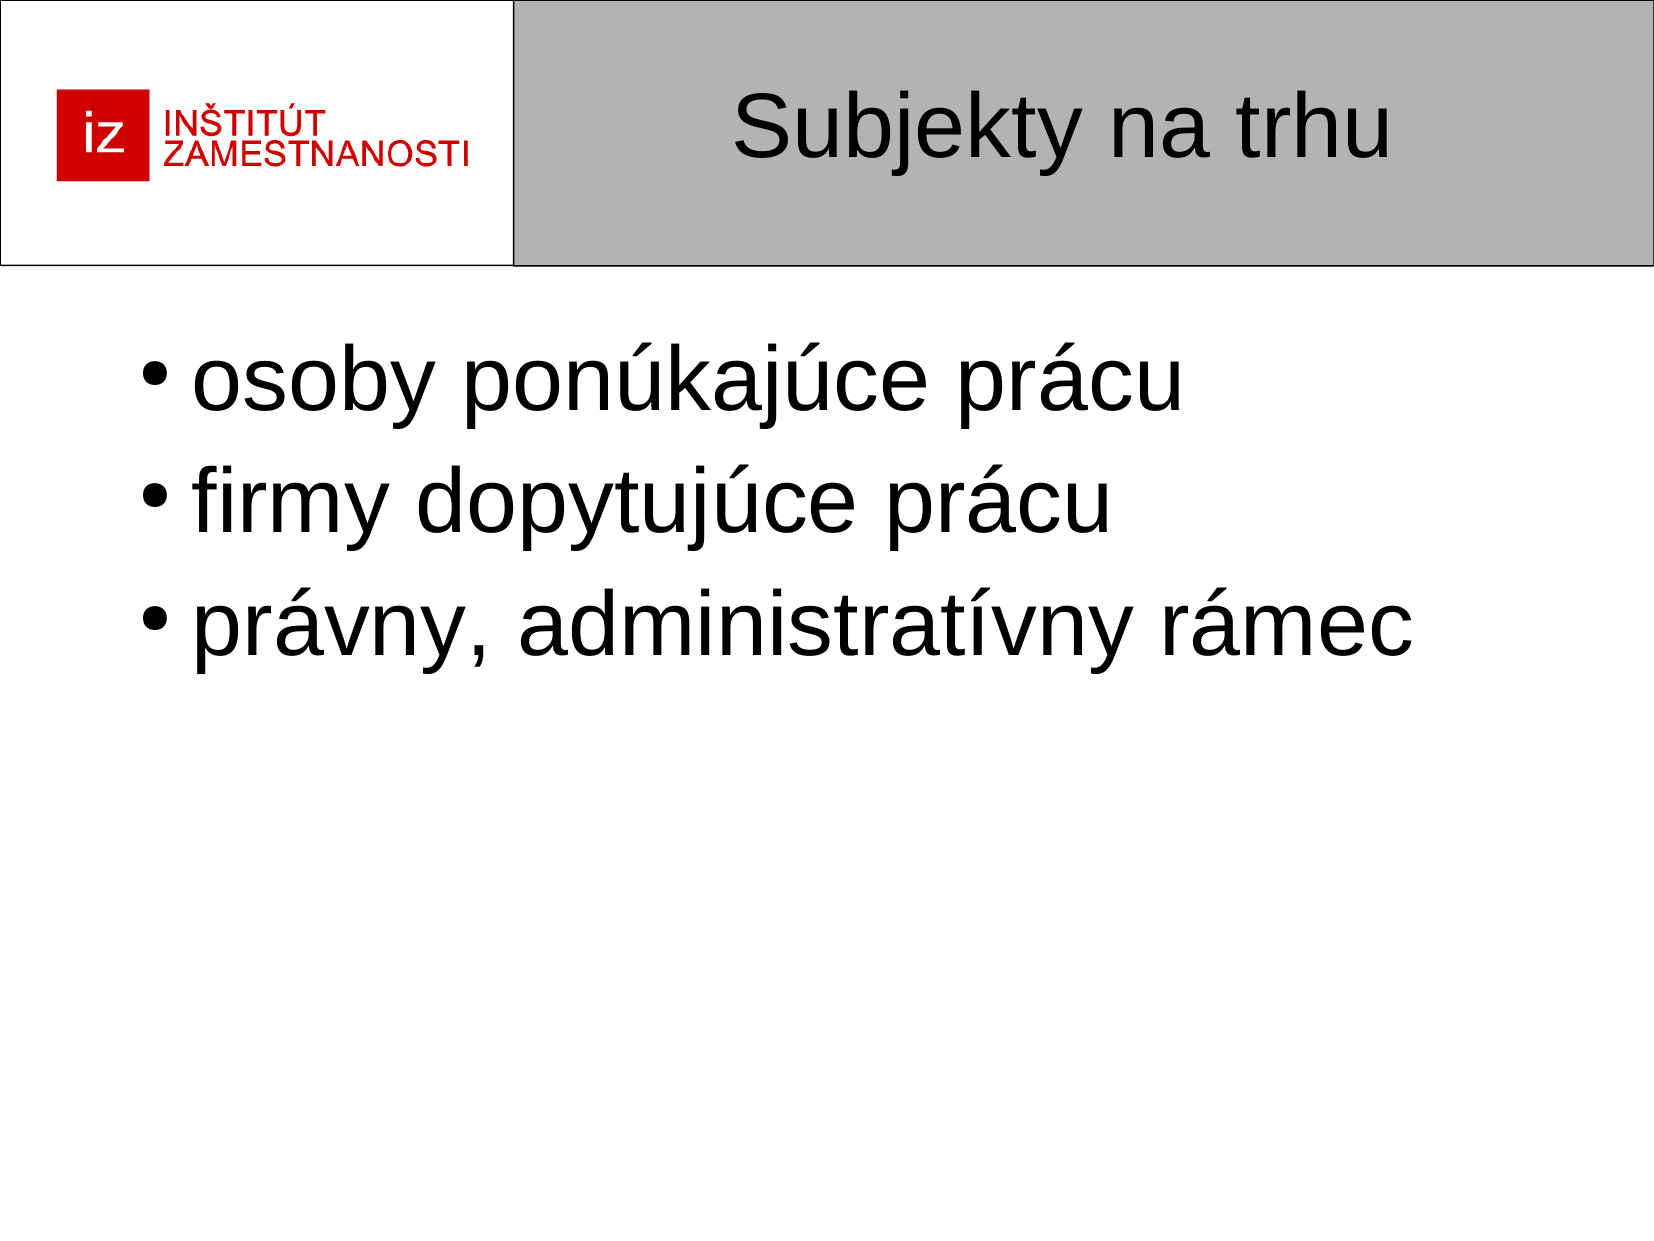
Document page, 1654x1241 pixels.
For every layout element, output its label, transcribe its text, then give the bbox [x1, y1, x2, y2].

list osoby ponúkajúce prácu firmy dopytujúce prácu právny, administratívny rámec [121, 344, 1533, 1112]
picture [5, 8, 512, 257]
title Subjekty na trhu [561, 37, 1565, 229]
